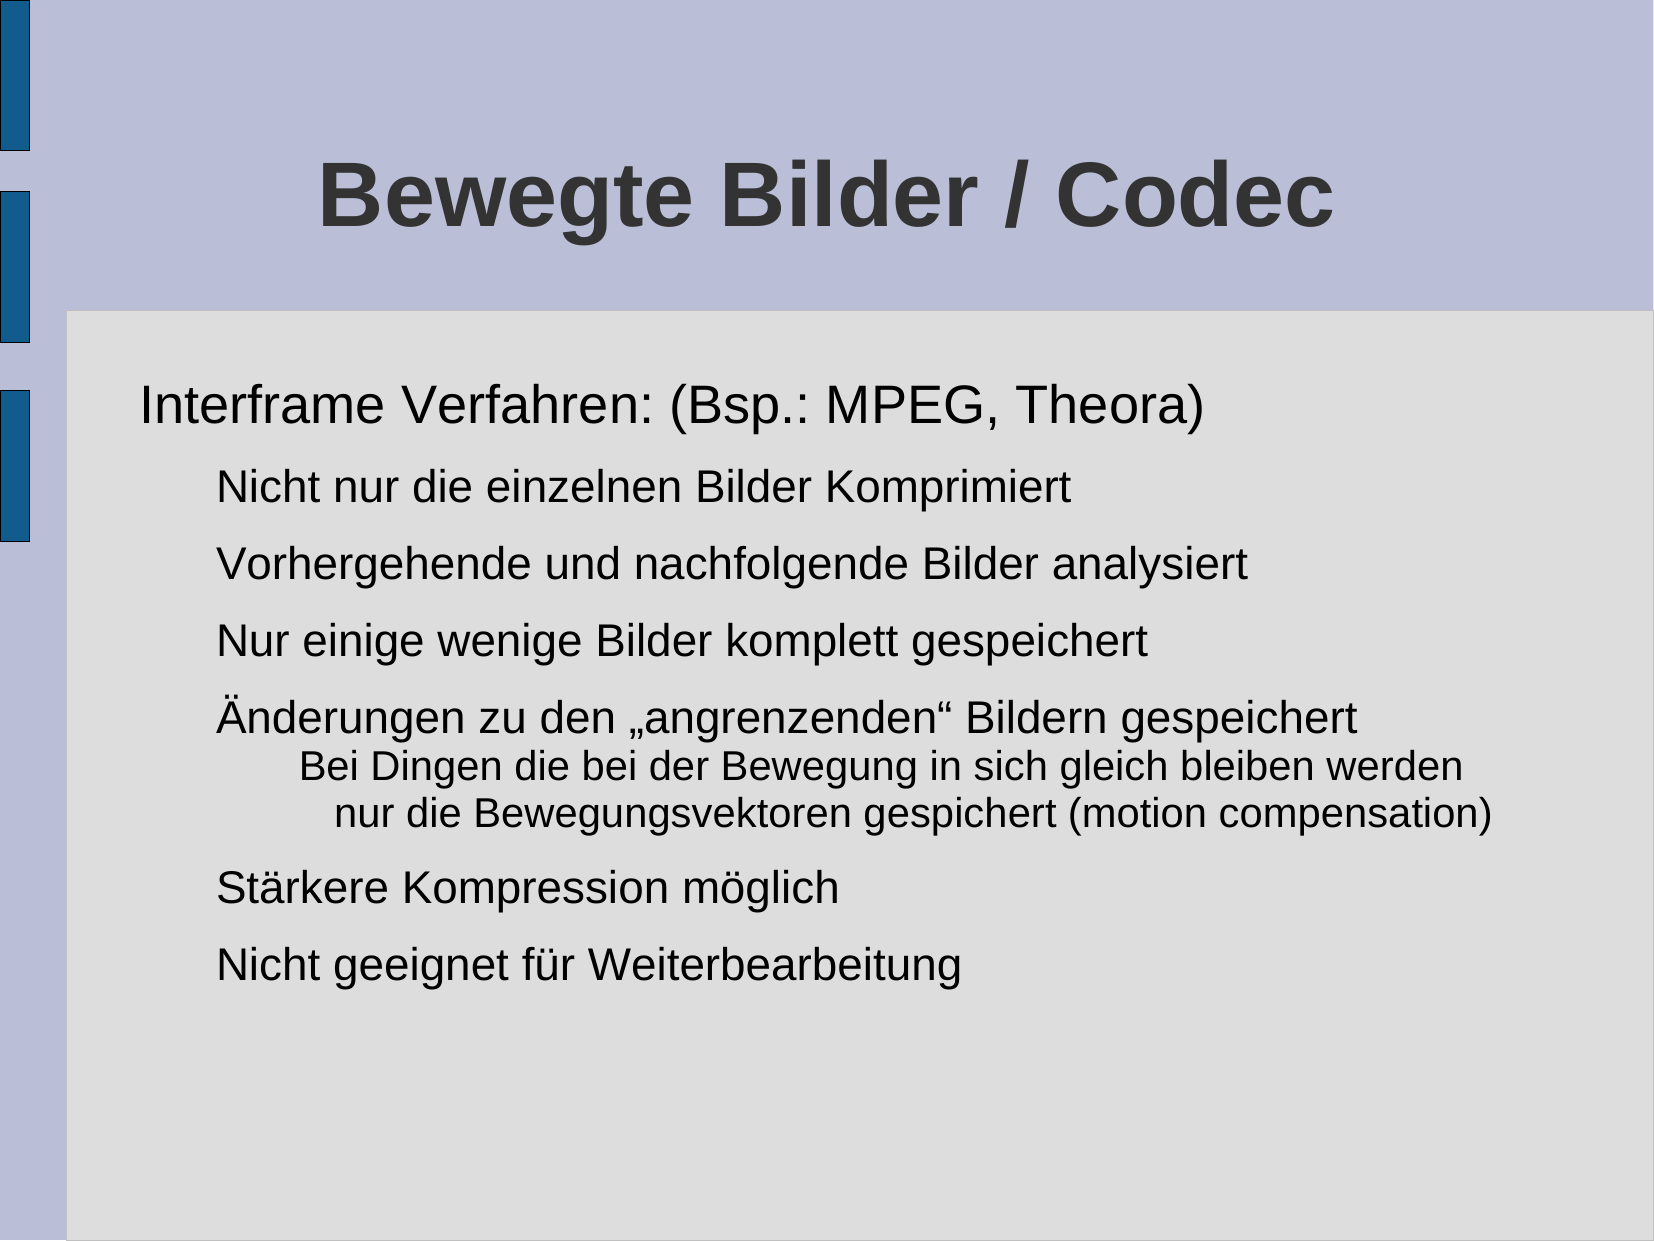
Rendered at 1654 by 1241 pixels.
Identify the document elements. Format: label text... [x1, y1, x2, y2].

title Bewegte Bilder / Codec [121, 98, 1534, 291]
list Interframe Verfahren: (Bsp.: MPEG, Theora) Nicht nur die einzelnen Bilder Komprimiert Vorhergehende und nachfolgende Bilder analysiert Nur einige wenige Bilder komplett gespeichert Änderungen zu den „angrenzenden“ Bildern gespeichert Bei Dingen die bei der Bewegung in sich gleich bleiben werden nur die Bewegungsvektoren gespichert (motion compensation) Stärkere Kompression möglich Nicht geeignet für Weiterbearbeitung [121, 344, 1534, 1113]
